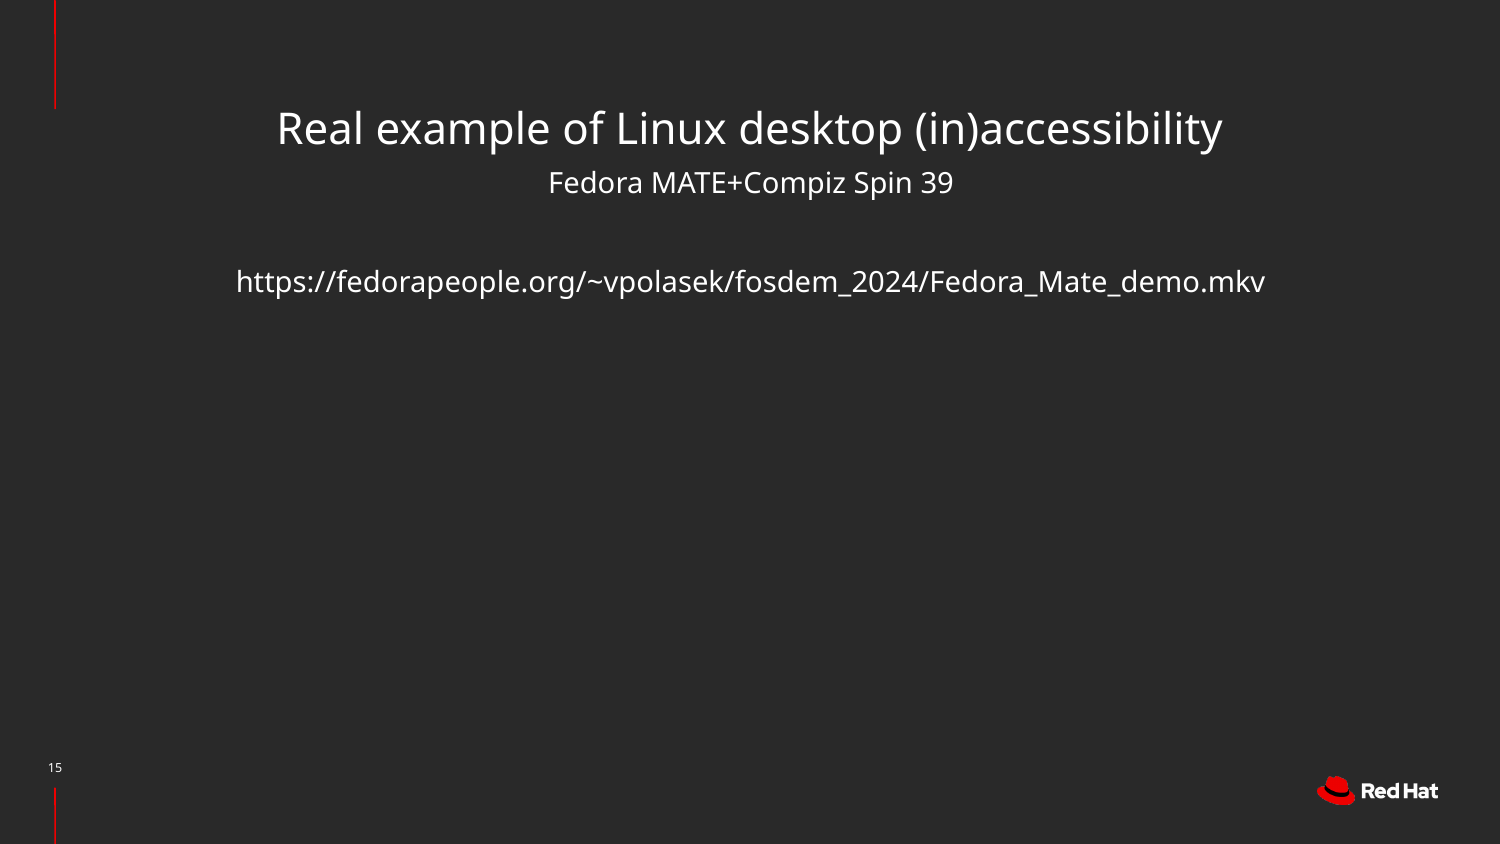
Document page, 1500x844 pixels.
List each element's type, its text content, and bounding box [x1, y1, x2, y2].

title Real example of Linux desktop (in)accessibility [108, 85, 1392, 154]
slide_number <číslo> [10, 759, 101, 777]
picture [1317, 776, 1438, 805]
subtitle Fedora MATE+Compiz Spin 39 https://fedorapeople.org/~vpolasek/fosdem_2024/Fedora_Mate_demo.mkv [110, 150, 1393, 258]
